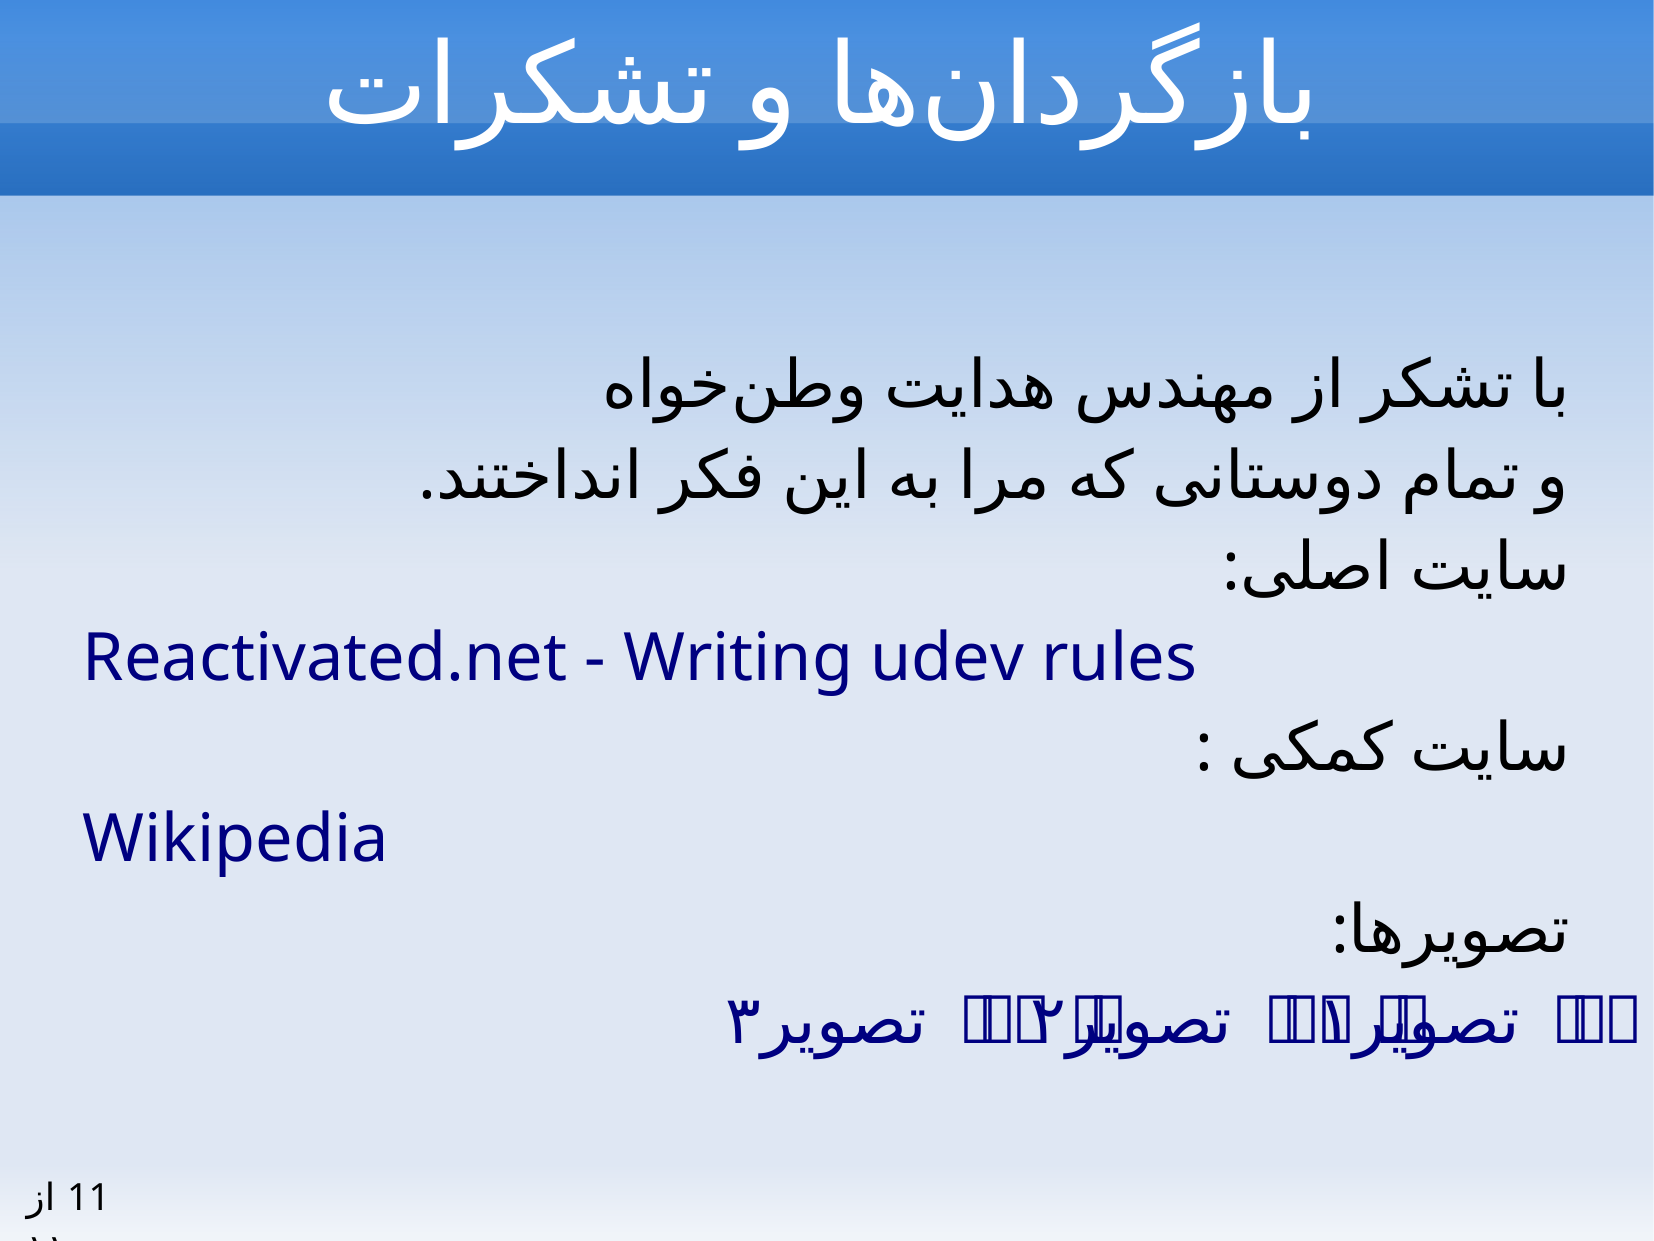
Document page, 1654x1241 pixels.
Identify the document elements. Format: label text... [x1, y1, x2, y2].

picture [0, 0, 1654, 1241]
title بازگردان‌ها و تشکرات [76, 0, 1565, 184]
subtitle با تشکر از مهندس هدایت وطن‌خواه و تمام دوستانی که مرا به این فکر انداختند. سایت اصلی: Reactivated.net - Writing udev rules سایت‌ کمکی : Wikipedia تصویرها: تصویر ۱ تصویر ۲ تصویر ۳ [82, 257, 1571, 1142]
text_box 11 از ۱۱ [11, 1163, 160, 1231]
